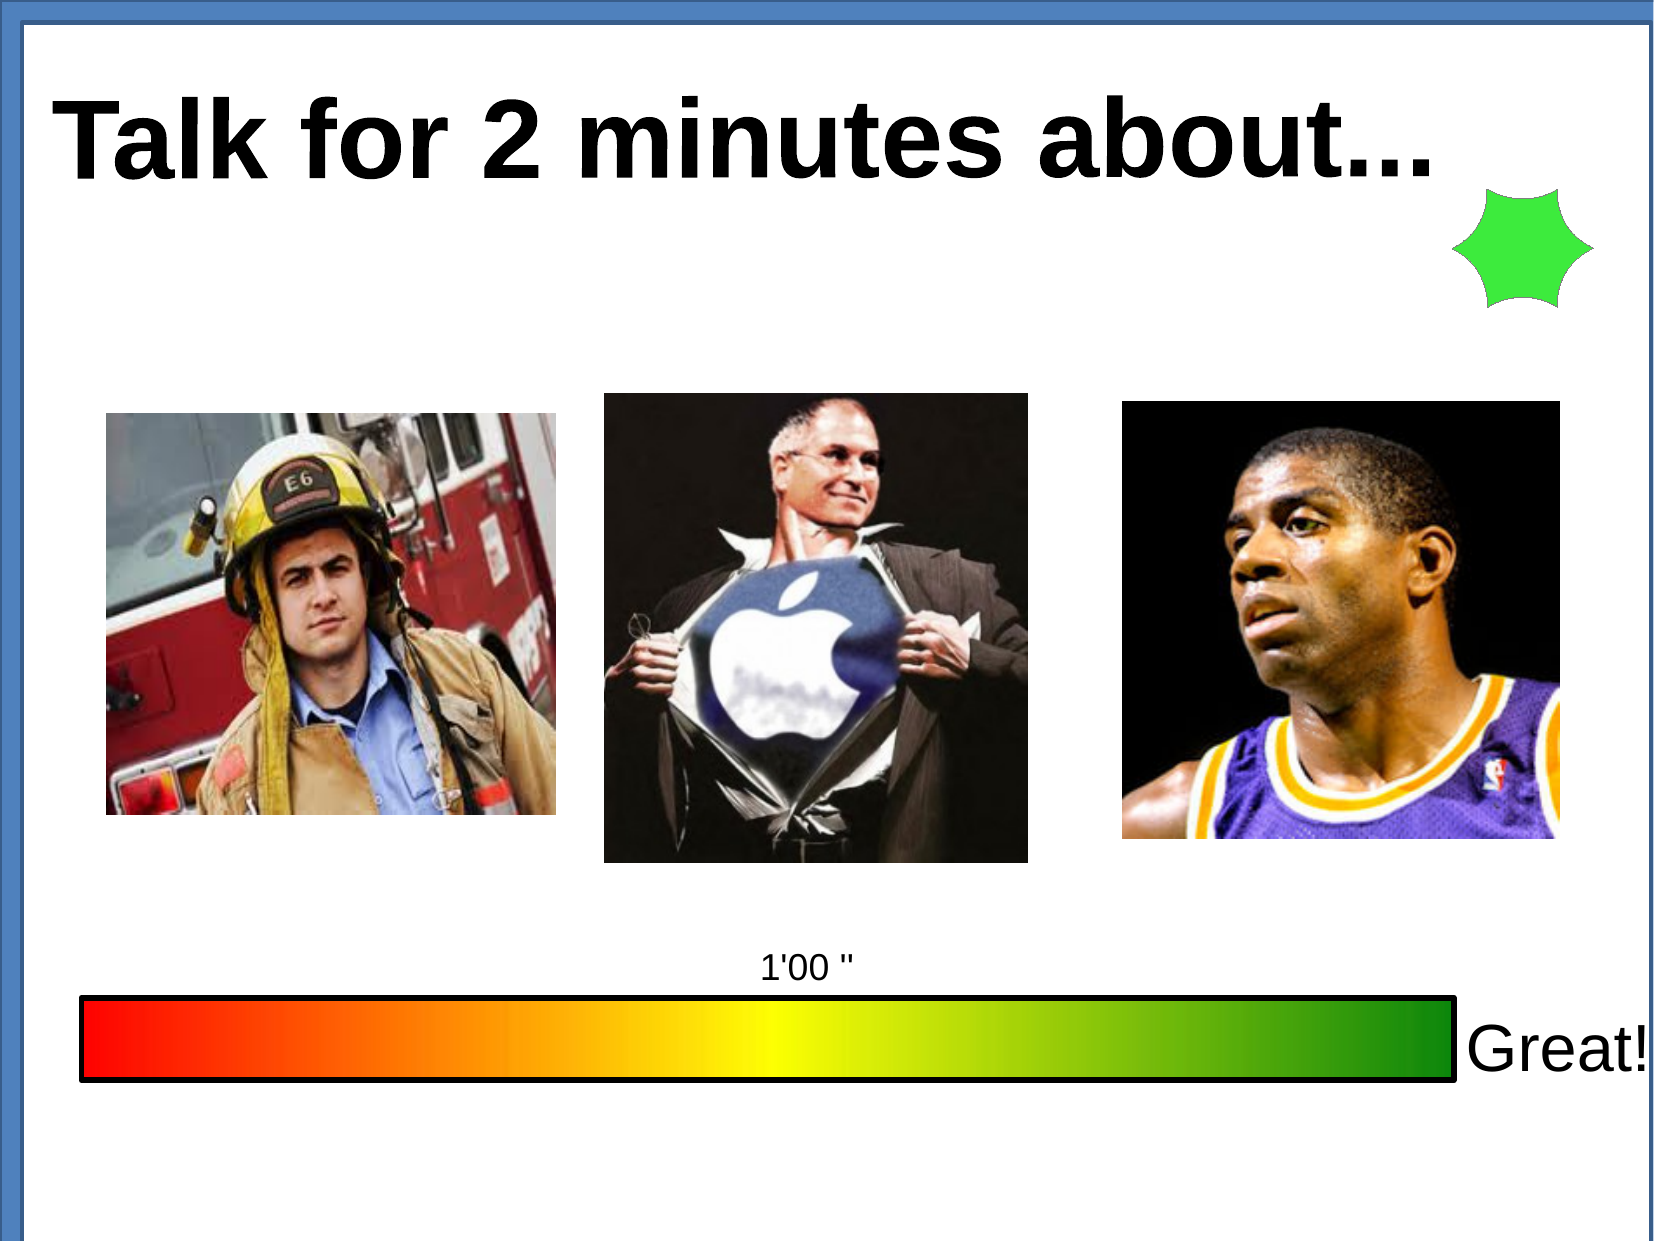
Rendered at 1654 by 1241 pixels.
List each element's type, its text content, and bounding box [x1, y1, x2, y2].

text_box Talk for 2 minutes about... [36, 55, 1643, 209]
text_box 1'00 '' [744, 938, 875, 996]
text_box Great! [1450, 997, 1654, 1094]
picture [604, 393, 1028, 863]
text_box [0, 0, 1654, 1241]
picture [106, 413, 556, 815]
text_box [1452, 189, 1594, 308]
picture [1122, 401, 1560, 839]
picture [84, 1001, 1450, 1077]
